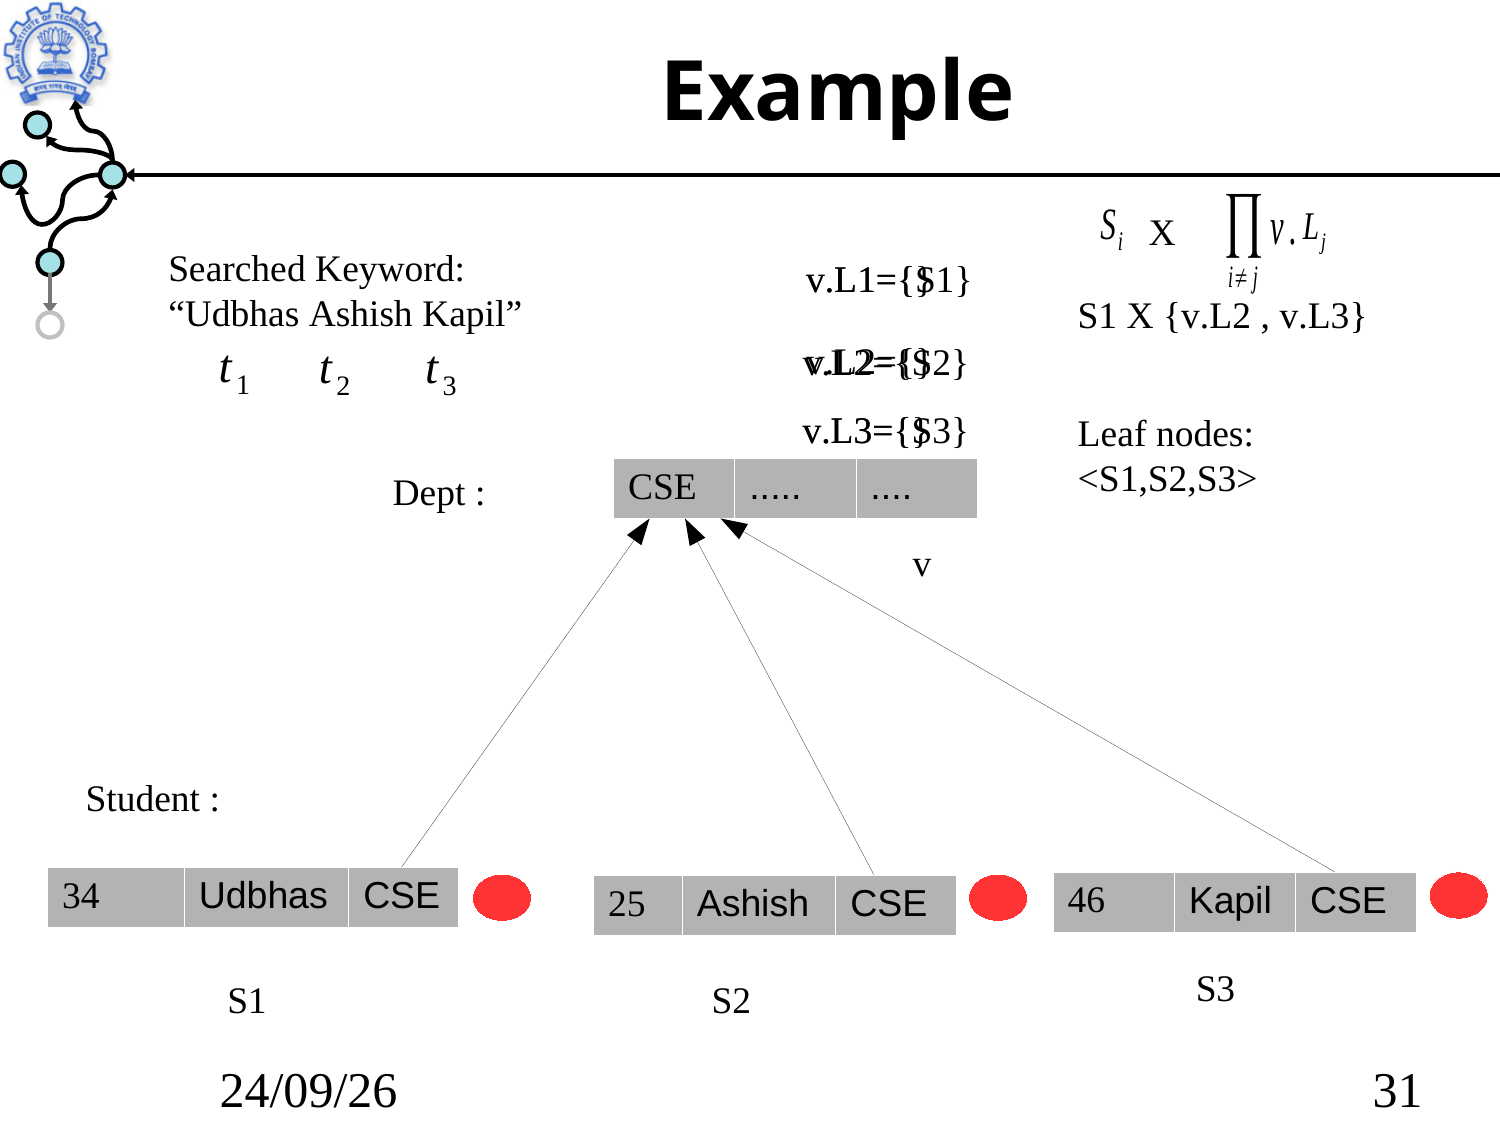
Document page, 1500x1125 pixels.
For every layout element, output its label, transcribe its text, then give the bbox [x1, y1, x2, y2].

chart [1092, 188, 1335, 307]
chart [307, 342, 361, 402]
table_header CSE [836, 876, 956, 935]
text_box X [1133, 200, 1241, 260]
text_box S3 [1181, 956, 1323, 1017]
chart [413, 342, 468, 402]
text_box [1429, 871, 1489, 920]
text_box S1 [212, 968, 355, 1029]
text_box Searched Keyword: “Udbhas Ashish Kapil” [153, 236, 579, 342]
picture [0, 0, 113, 106]
chart [206, 341, 260, 401]
text_box S1 X {v.L2 , v.L3} [1062, 283, 1418, 389]
table_header CSE [349, 868, 458, 927]
table_header Ashish [683, 876, 835, 935]
text_box Dept : [377, 460, 603, 521]
text_box S2 [696, 968, 839, 1029]
table_header Udbhas [185, 868, 348, 927]
table_header 25 [594, 876, 682, 935]
text_box v.L2={S2} [787, 330, 1048, 391]
text_box Leaf nodes: <S1,S2,S3> [1062, 401, 1323, 507]
text_box v [897, 531, 957, 592]
table_header 34 [48, 868, 184, 927]
text_box Student : [70, 766, 296, 827]
table_header 46 [1054, 873, 1174, 932]
text_box [968, 874, 1028, 922]
table_header .... [857, 459, 977, 518]
text_box v.L1={S1} [791, 248, 1052, 308]
table_header CSE [1296, 873, 1416, 932]
table_header ..... [735, 459, 856, 518]
table_header CSE [614, 459, 734, 518]
table_header Kapil [1175, 873, 1295, 932]
text_box v.L3={S3} [787, 398, 1013, 459]
title Example [200, 12, 1476, 163]
text_box [472, 874, 532, 922]
